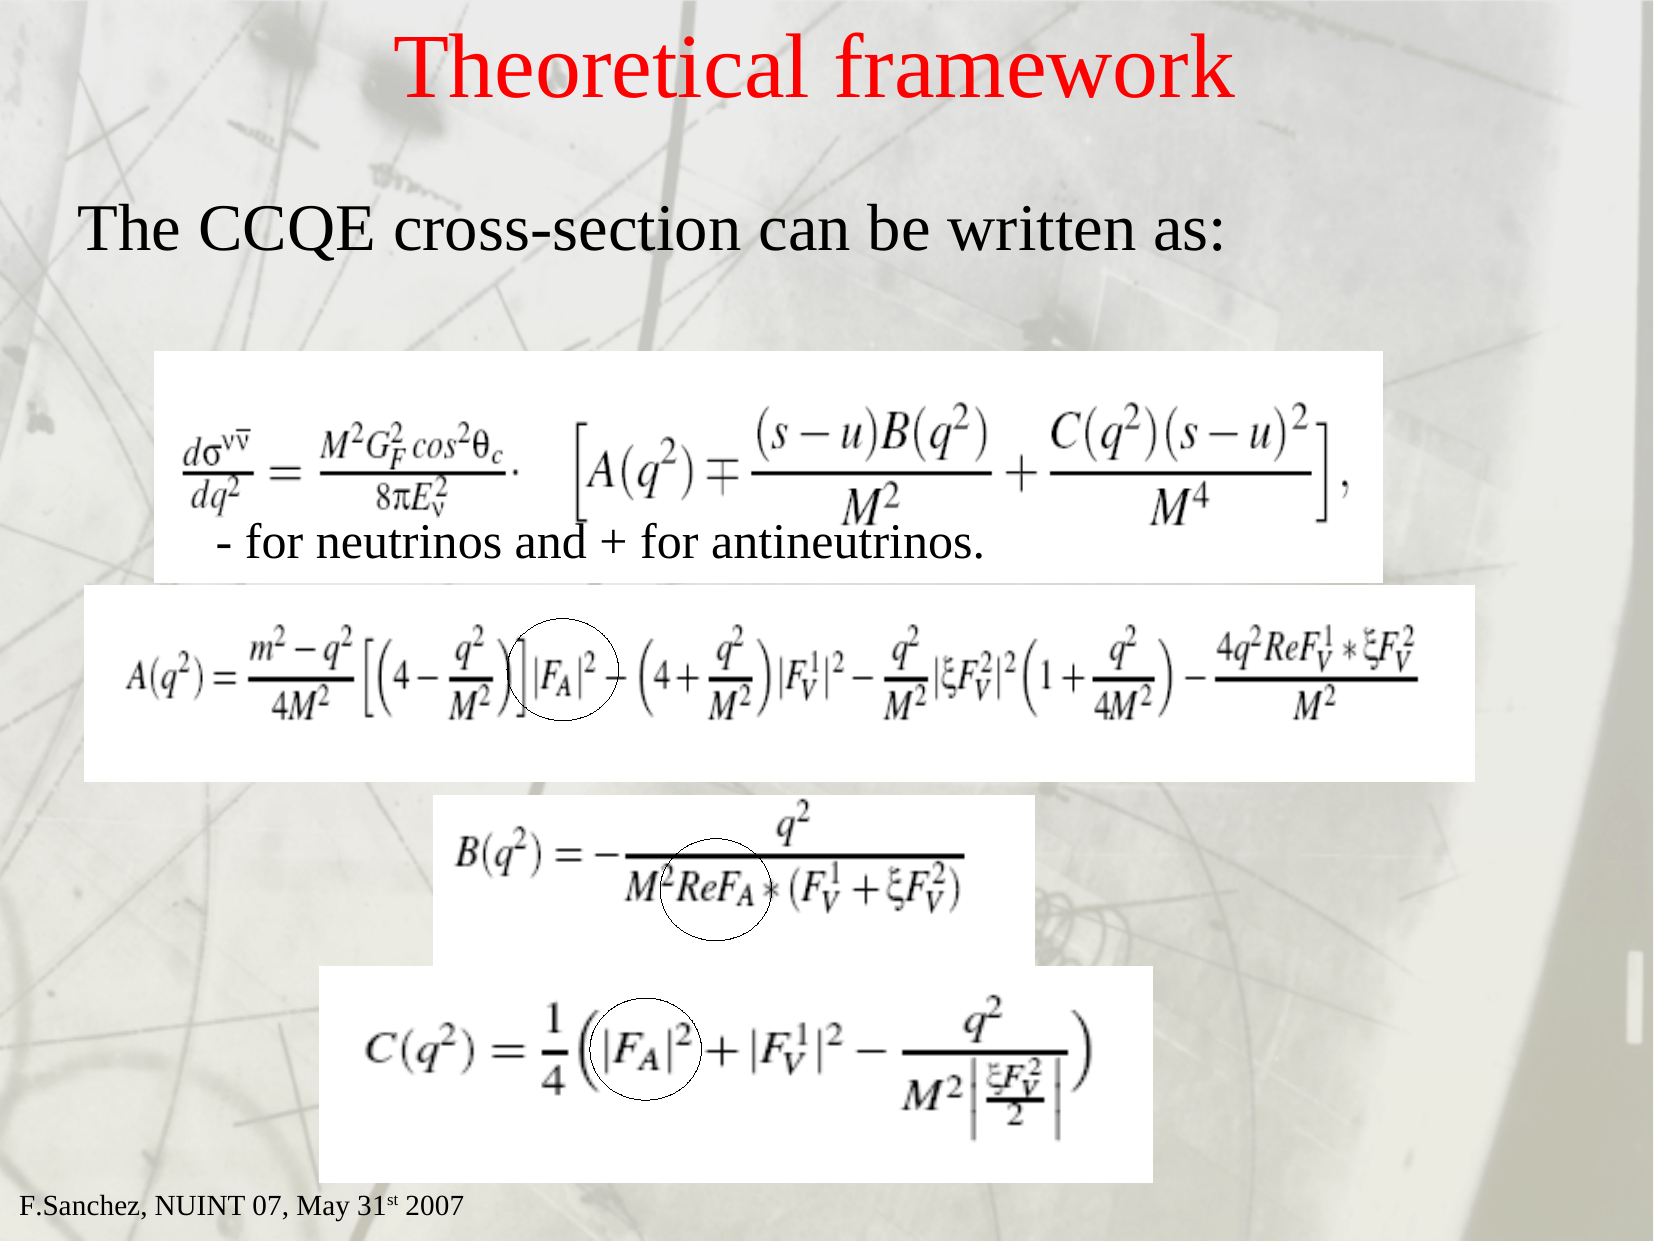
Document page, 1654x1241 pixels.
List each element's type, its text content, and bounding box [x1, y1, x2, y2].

list The CCQE cross-section can be written as: [60, 191, 1548, 319]
title Theoretical framework [82, 0, 1571, 134]
text_box - for neutrinos and + for antineutrinos. [203, 514, 1397, 571]
picture [0, 0, 1654, 1241]
